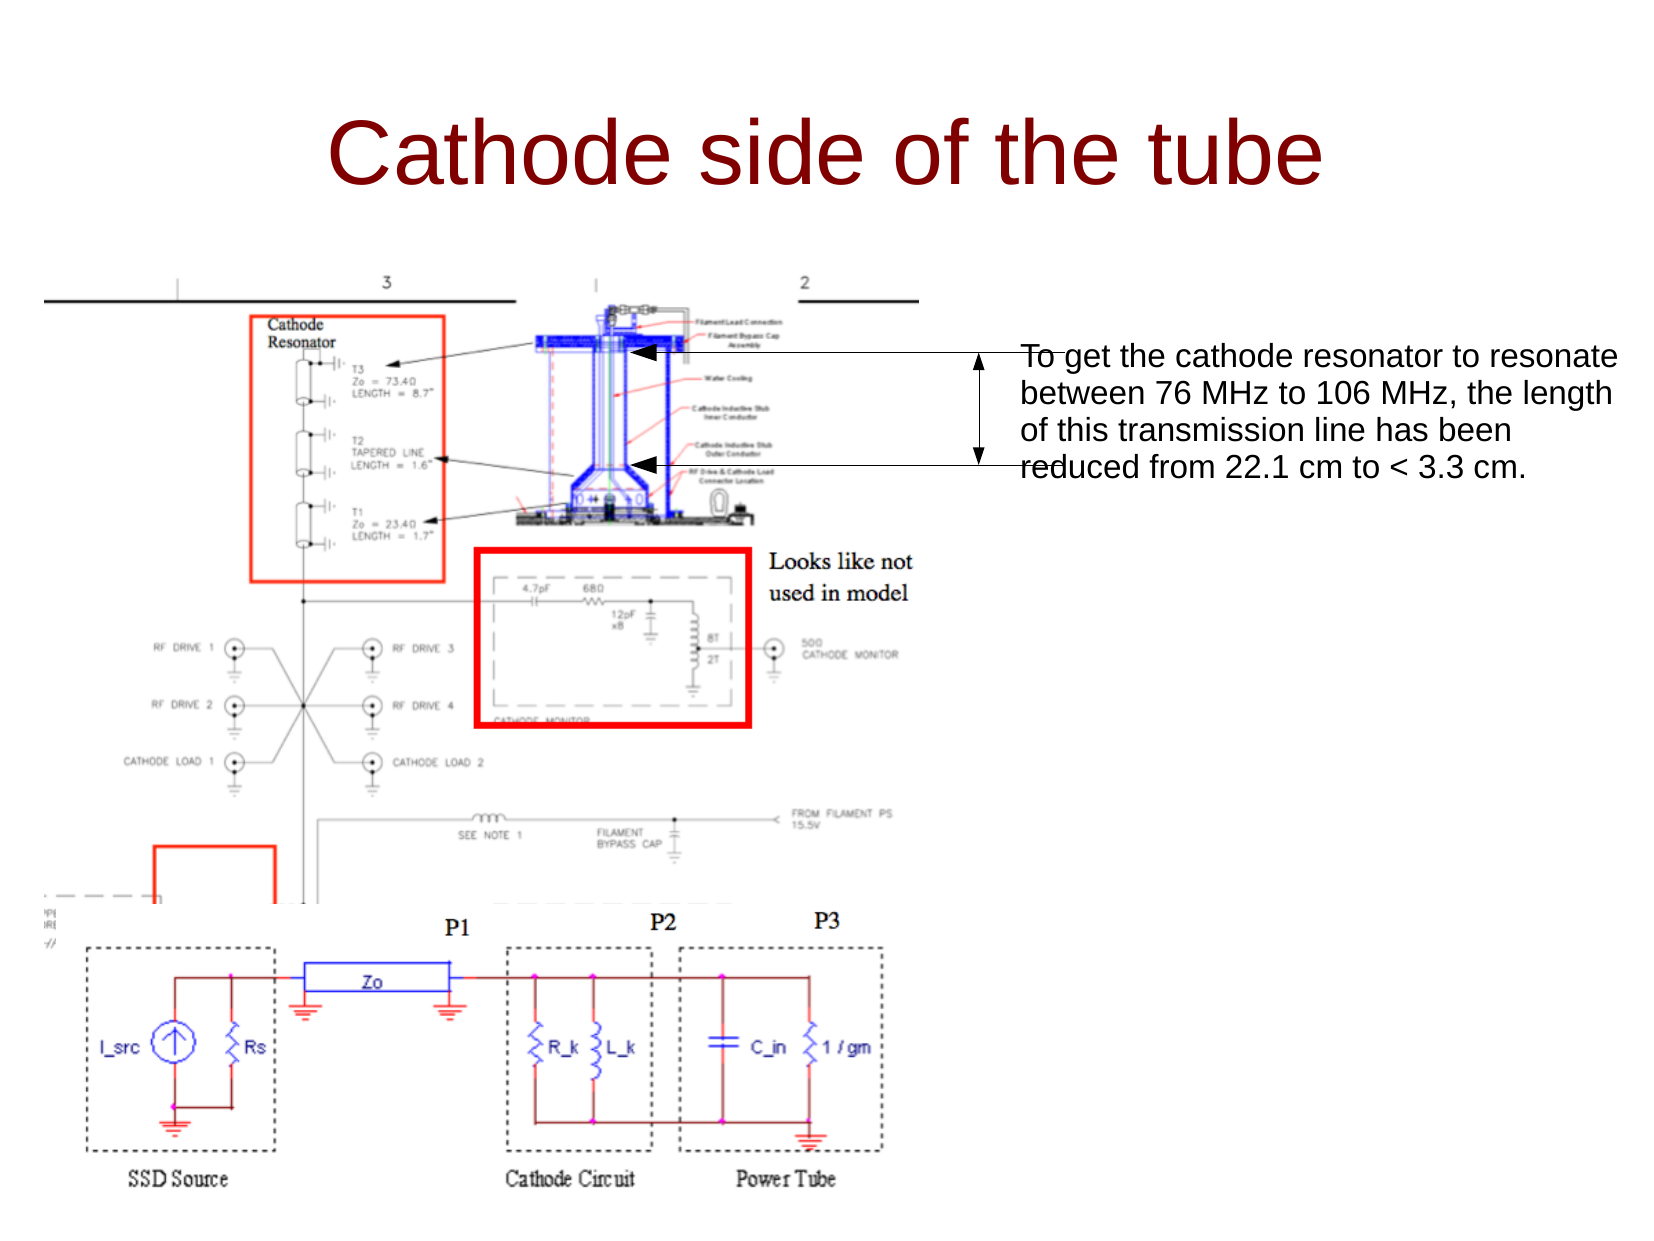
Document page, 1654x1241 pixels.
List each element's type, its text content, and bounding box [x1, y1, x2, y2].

picture [44, 266, 931, 1219]
title Cathode side of the tube [82, 49, 1571, 257]
text_box To get the cathode resonator to resonate between 76 MHz to 106 MHz, the length of this transmission line has been reduced from 22.1 cm to < 3.3 cm. [1005, 330, 1636, 518]
